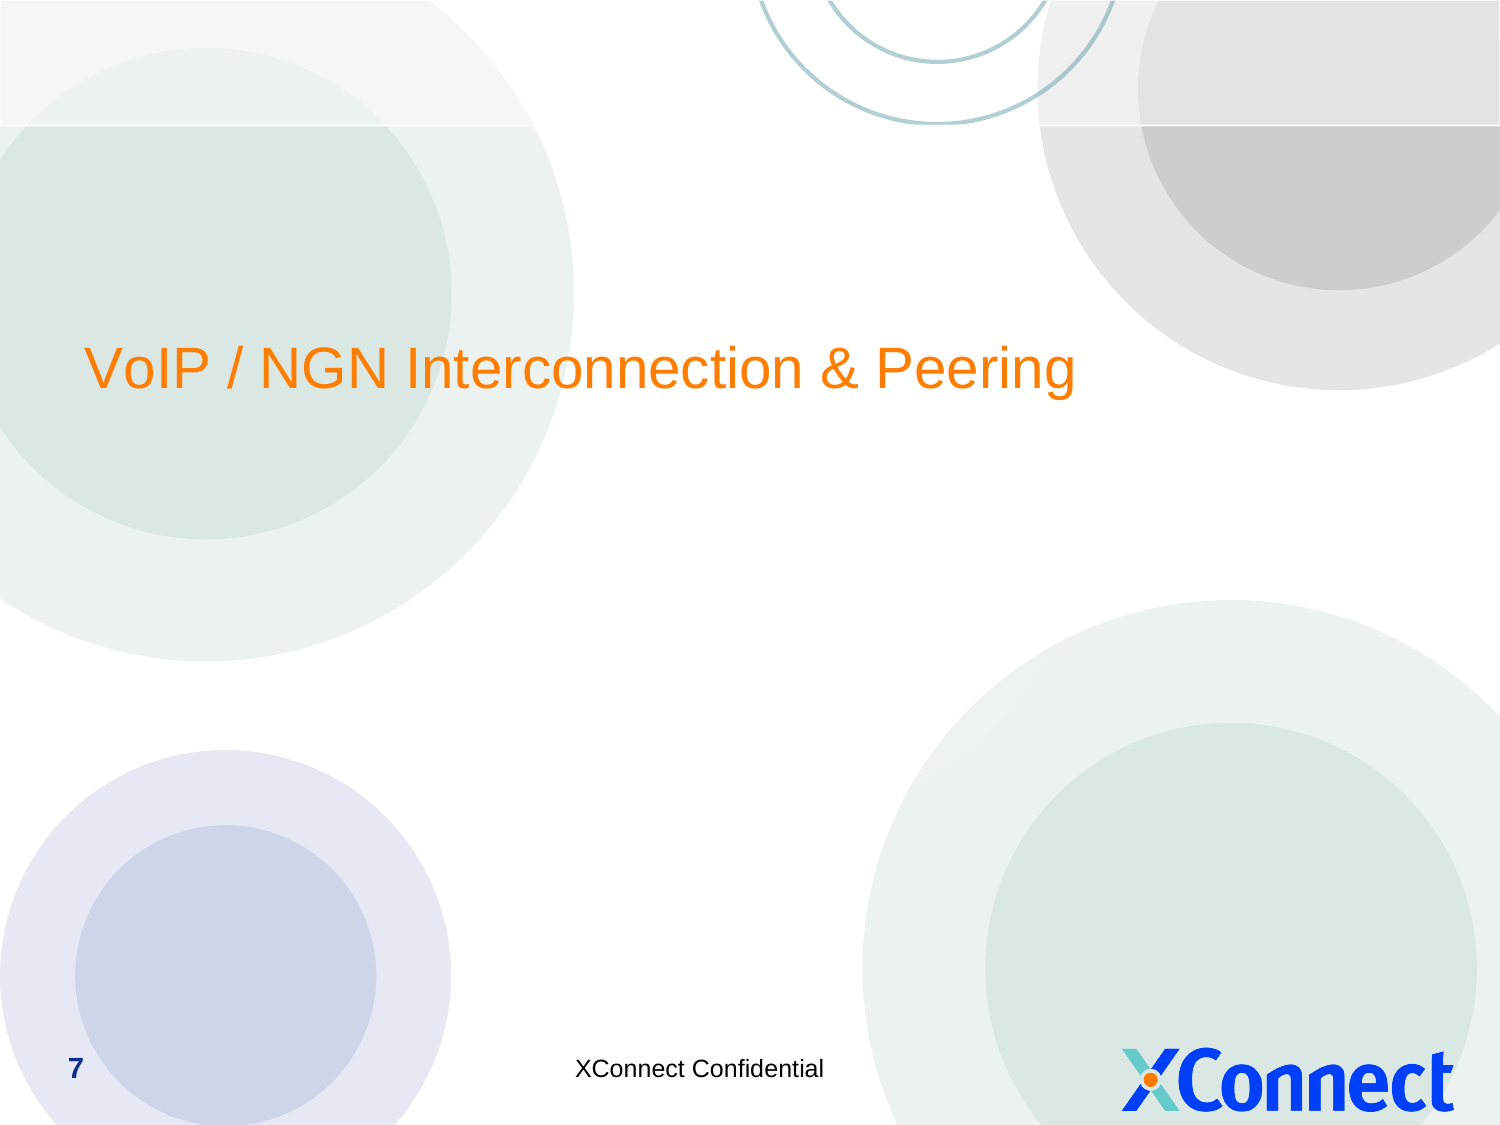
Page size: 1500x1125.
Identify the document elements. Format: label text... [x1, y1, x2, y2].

picture [1116, 1042, 1459, 1118]
text_box VoIP / NGN Interconnection & Peering [70, 328, 1500, 616]
